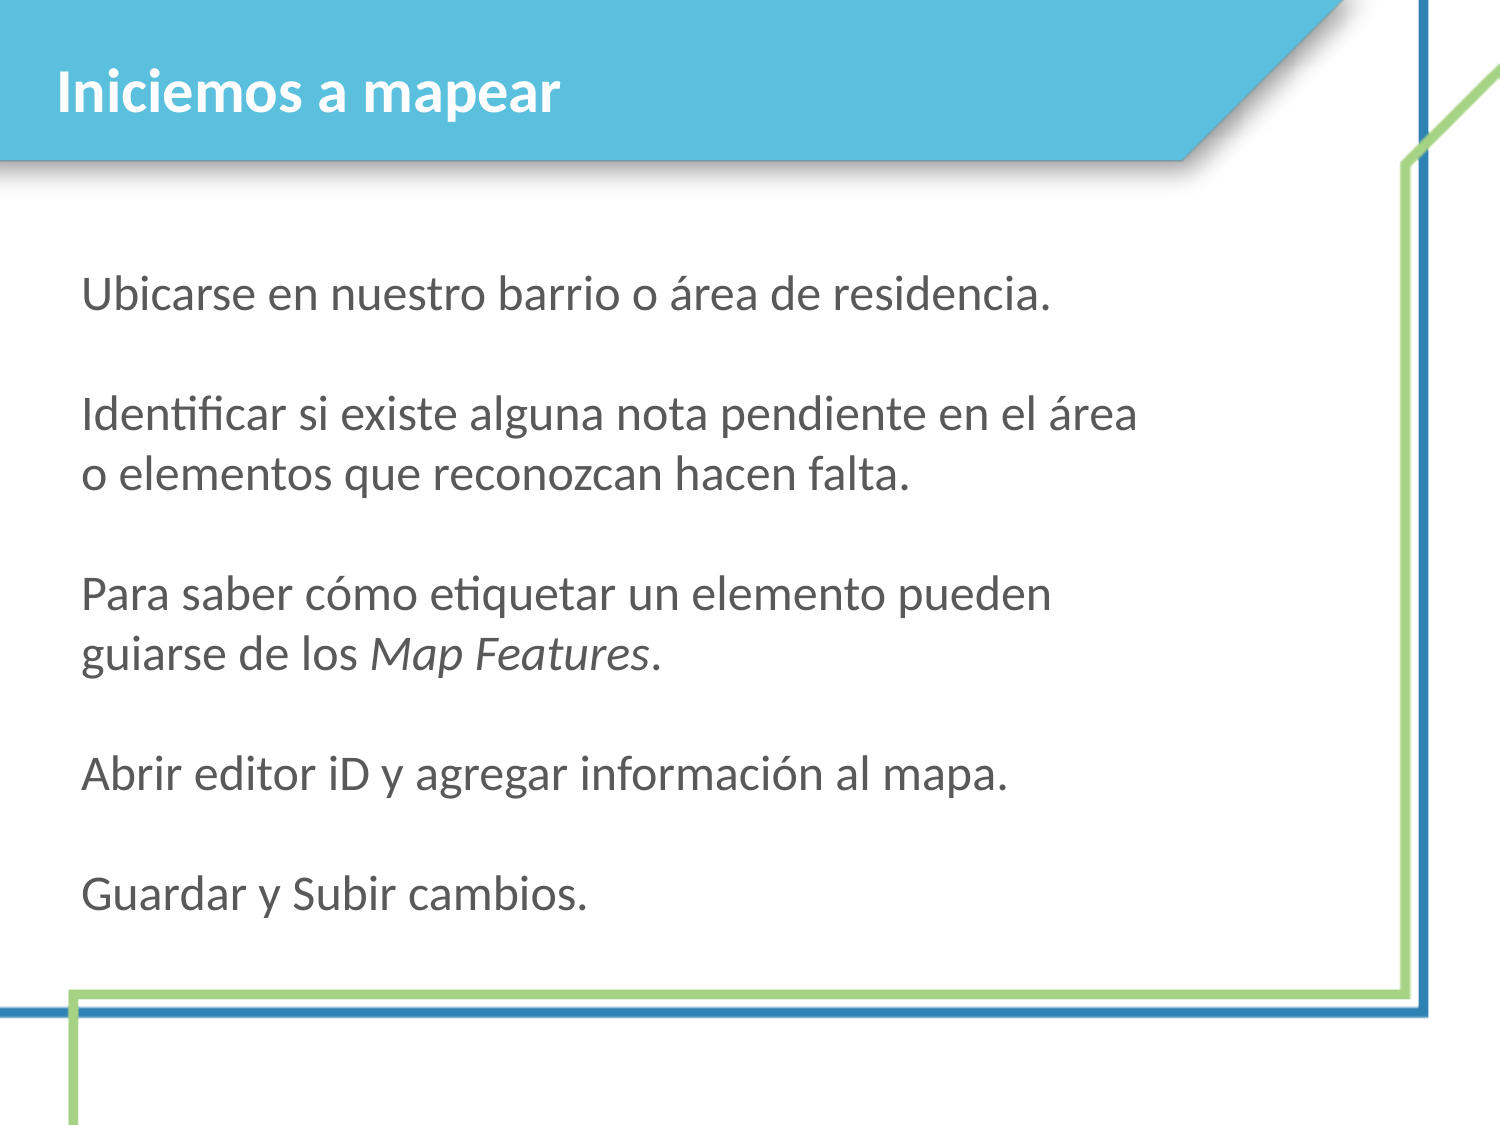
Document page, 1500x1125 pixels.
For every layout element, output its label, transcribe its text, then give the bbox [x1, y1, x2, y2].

text_box Iniciemos a mapear [41, 42, 1164, 133]
text_box Ubicarse en nuestro barrio o área de residencia. Identificar si existe alguna nota pendiente en el área o elementos que reconozcan hacen falta. Para saber cómo etiquetar un elemento pueden guiarse de los Map Features. Abrir editor iD y agregar información al mapa. Guardar y Subir cambios. [66, 252, 1189, 928]
picture [0, 0, 1500, 1125]
